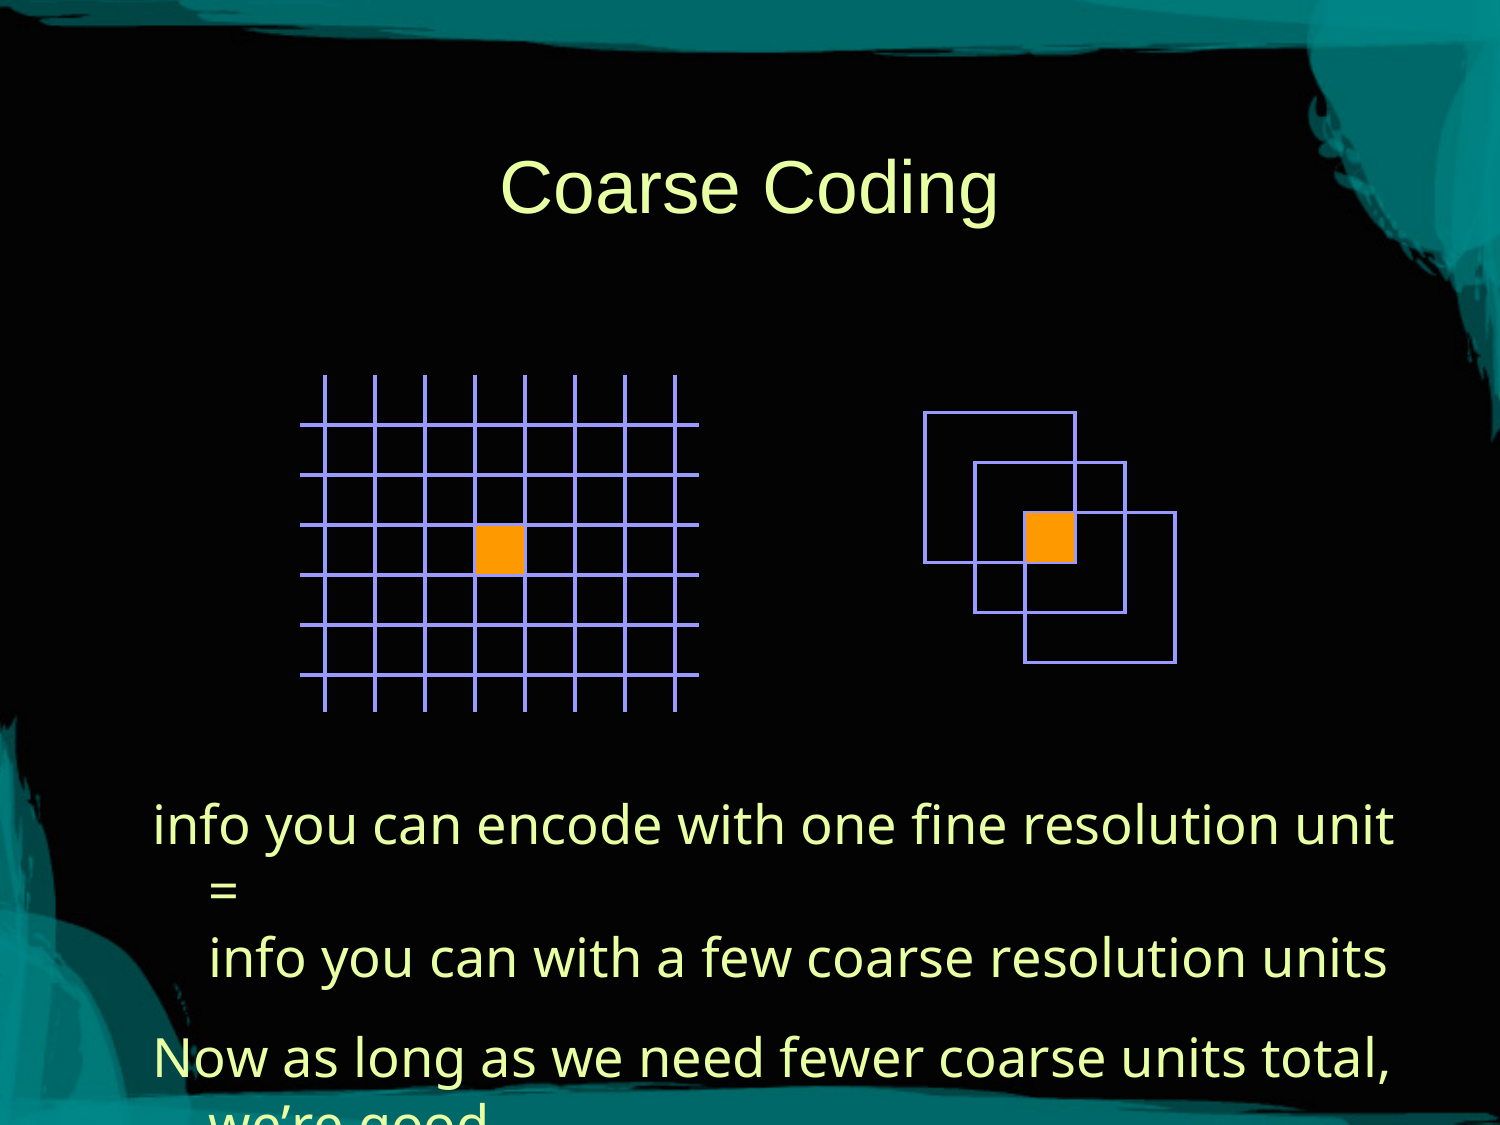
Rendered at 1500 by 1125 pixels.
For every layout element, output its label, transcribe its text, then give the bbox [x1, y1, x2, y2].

text_box [475, 525, 526, 575]
picture [0, 0, 1500, 1125]
title Coarse Coding [75, 75, 1426, 301]
list info you can encode with one fine resolution unit = info you can with a few coarse resolution units Now as long as we need fewer coarse units total, we’re good [137, 783, 1426, 1125]
text_box [1025, 512, 1075, 563]
